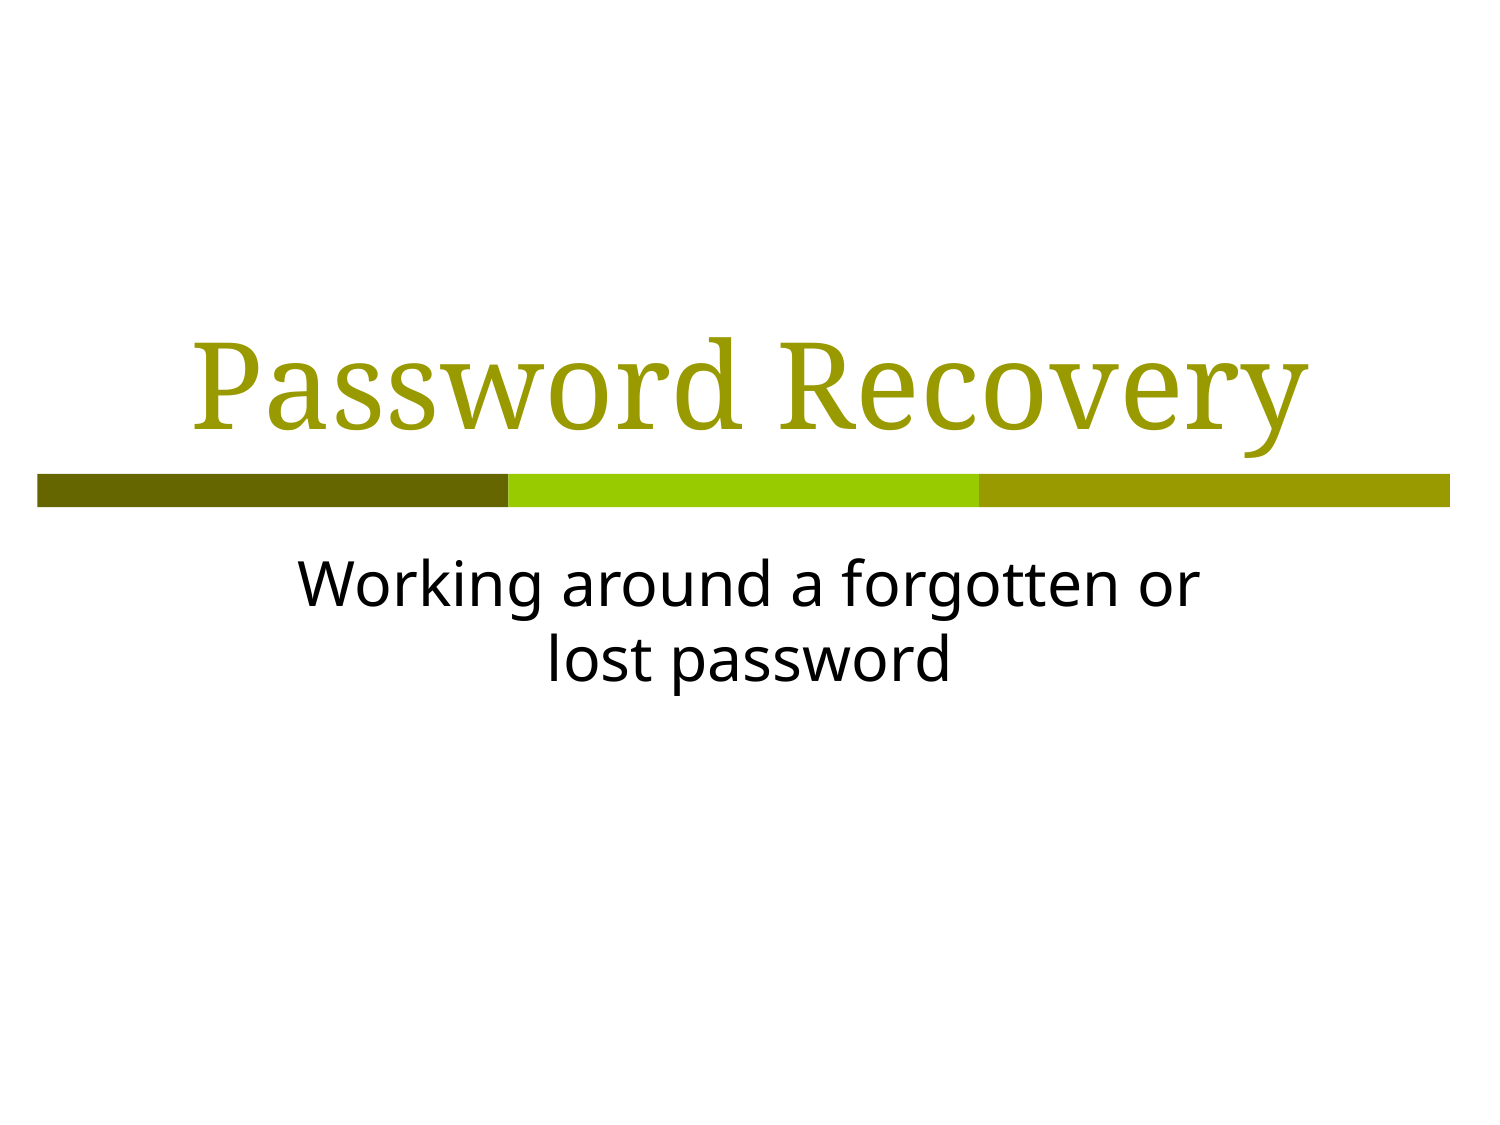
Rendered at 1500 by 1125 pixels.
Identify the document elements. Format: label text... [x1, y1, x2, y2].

subtitle Working around a forgotten or lost password [225, 536, 1276, 899]
title Password Recovery [112, 112, 1388, 462]
